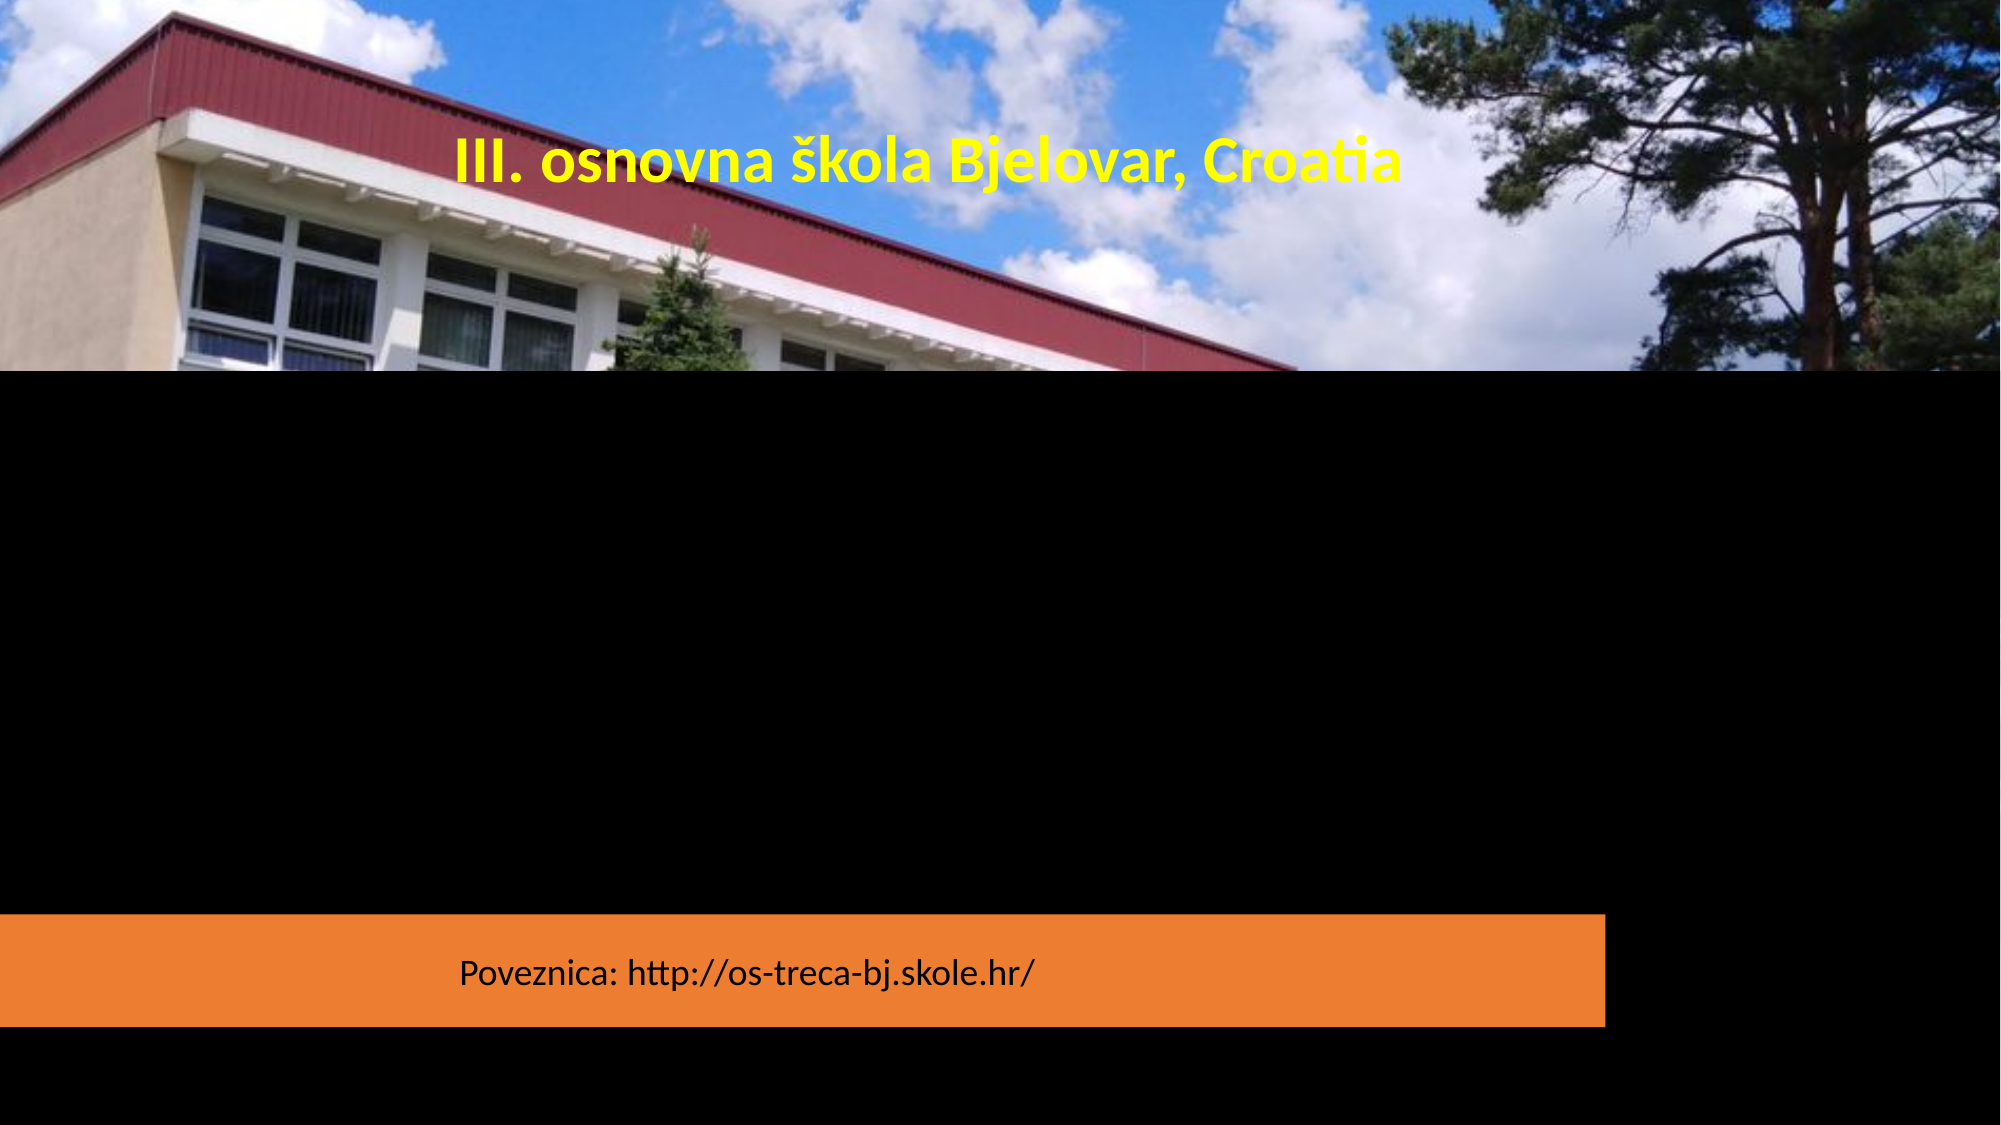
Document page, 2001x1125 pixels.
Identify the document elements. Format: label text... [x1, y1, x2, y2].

text_box [0, 372, 2000, 1125]
text_box Poveznica: http://os-treca-bj.skole.hr/ [444, 940, 1534, 1002]
picture [0, 0, 2000, 372]
title III. osnovna škola Bjelovar, Croatia [438, 51, 1433, 285]
